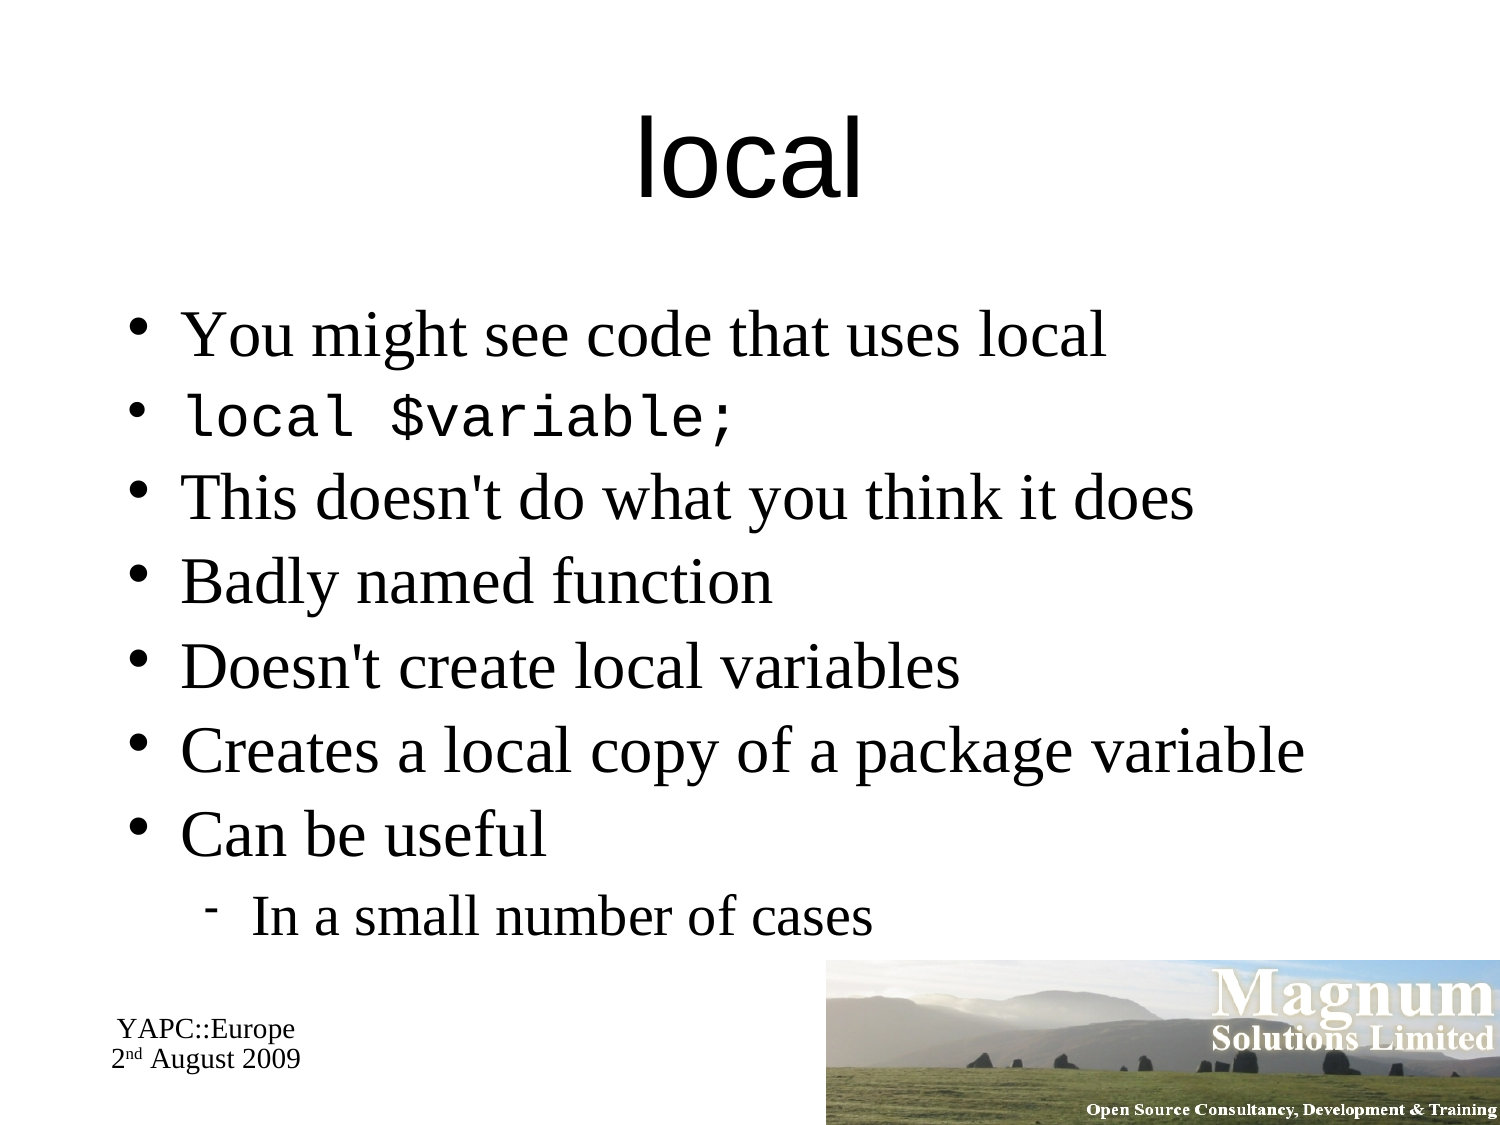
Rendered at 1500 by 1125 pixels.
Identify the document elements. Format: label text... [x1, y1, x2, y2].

title local [110, 26, 1391, 288]
list You might see code that uses local local $variable; This doesn't do what you think it does Badly named function Doesn't create local variables Creates a local copy of a package variable Can be useful In a small number of cases [110, 312, 1391, 965]
picture [826, 960, 1500, 1125]
